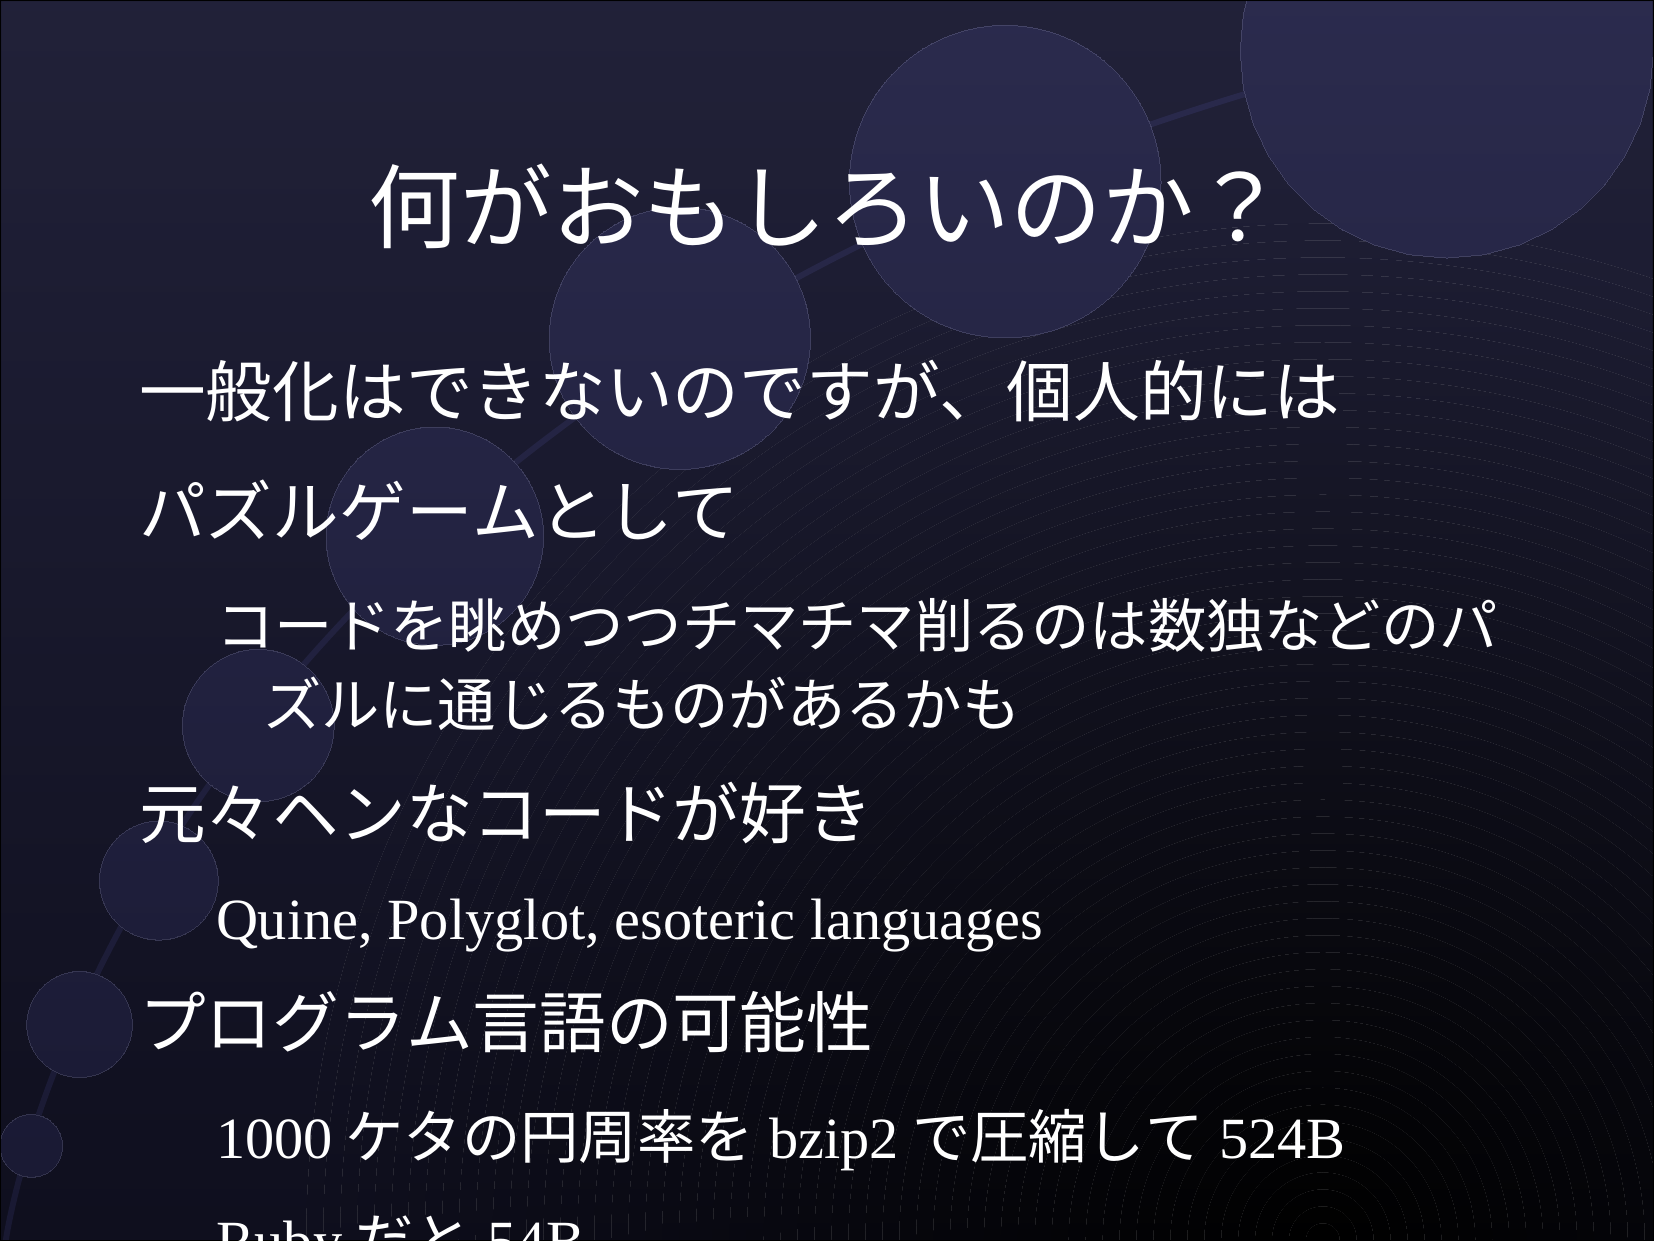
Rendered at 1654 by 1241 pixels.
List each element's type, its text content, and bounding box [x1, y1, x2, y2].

list 一般化はできないのですが、個人的には パズルゲームとして コードを眺めつつチマチマ削るのは数独などのパズルに通じるものがあるかも 元々ヘンなコードが好き Quine, Polyglot, esoteric languages プログラム言語の可能性 1000ケタの円周率をbzip2で圧縮して524B Rubyだと54B [121, 344, 1534, 1127]
title 何がおもしろいのか？ [121, 102, 1534, 311]
